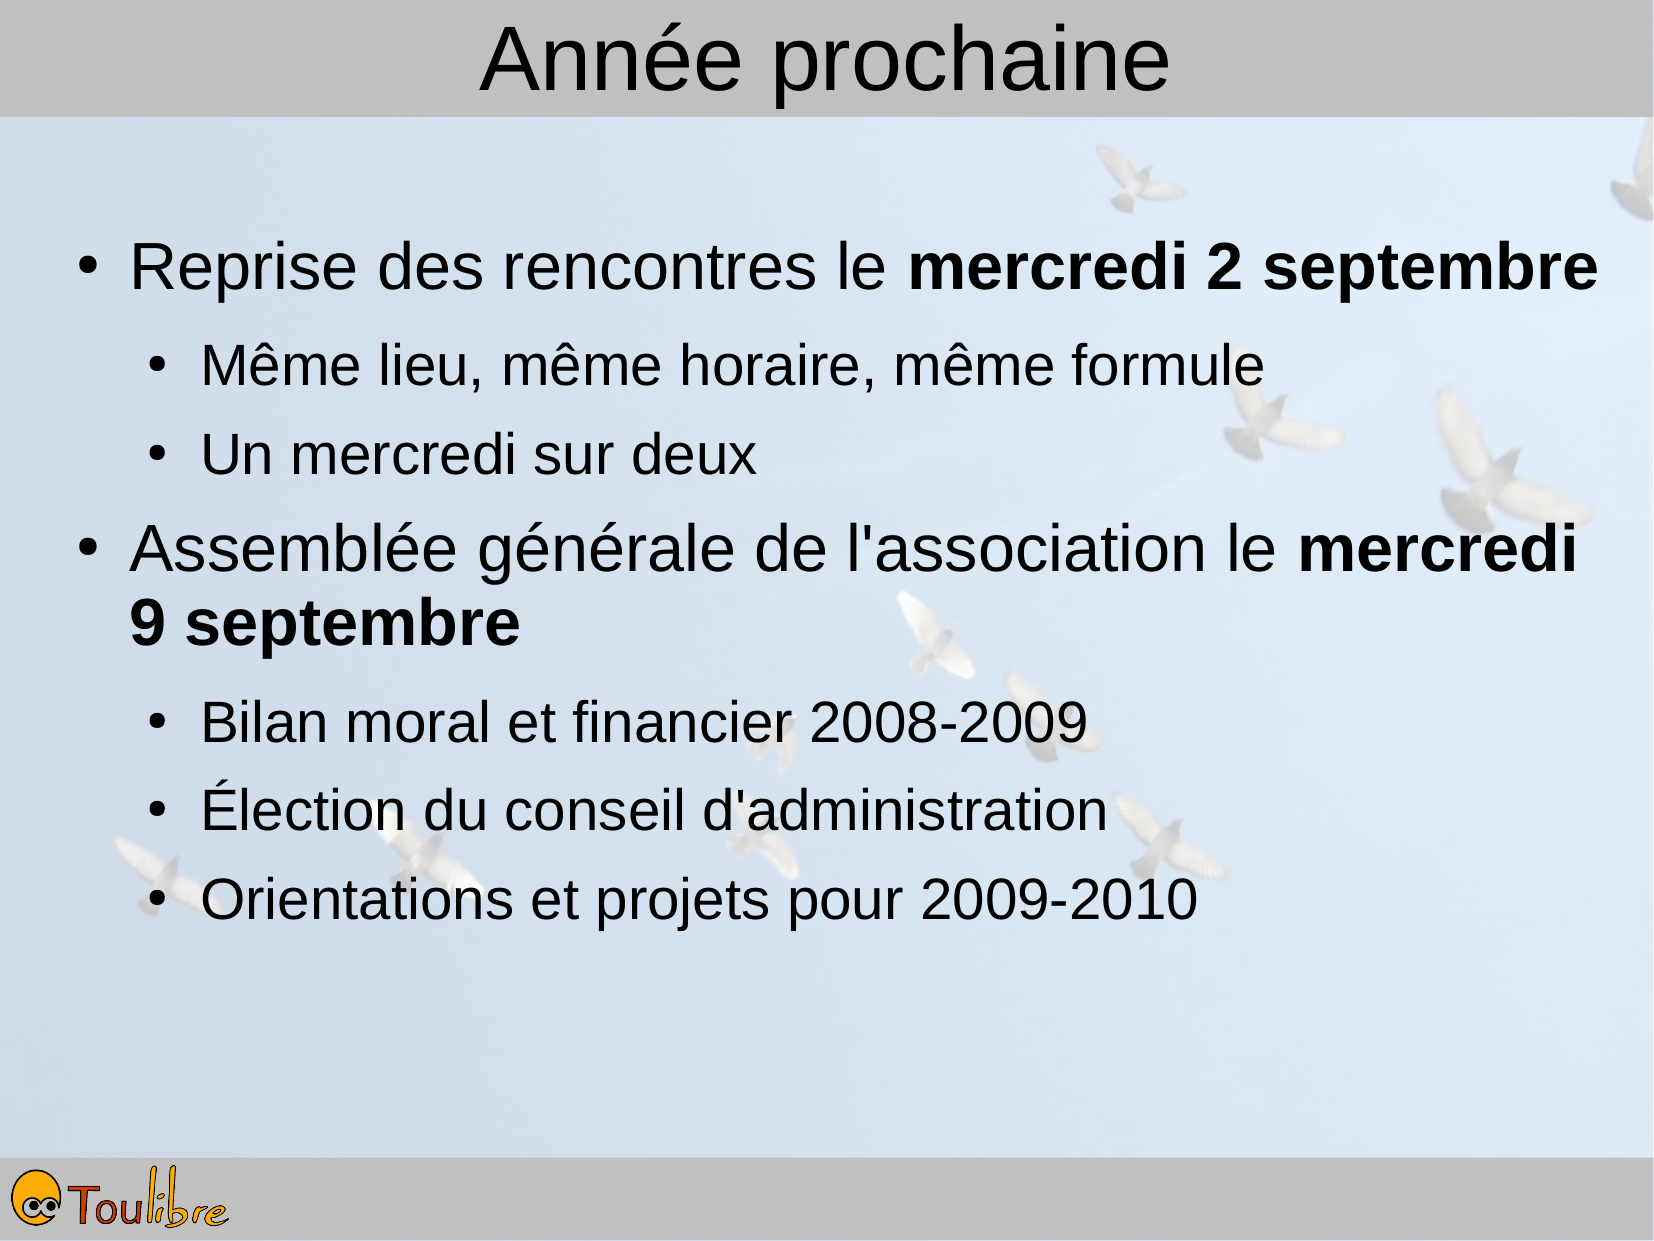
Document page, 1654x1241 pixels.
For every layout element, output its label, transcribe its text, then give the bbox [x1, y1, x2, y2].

title Année prochaine [0, 0, 1654, 117]
list Reprise des rencontres le mercredi 2 septembre Même lieu, même horaire, même formule Un mercredi sur deux Assemblée générale de l'association le mercredi 9 septembre Bilan moral et financier 2008-2009 Élection du conseil d'administration Orientations et projets pour 2009-2010 [58, 228, 1616, 1001]
picture [11, 1165, 229, 1228]
